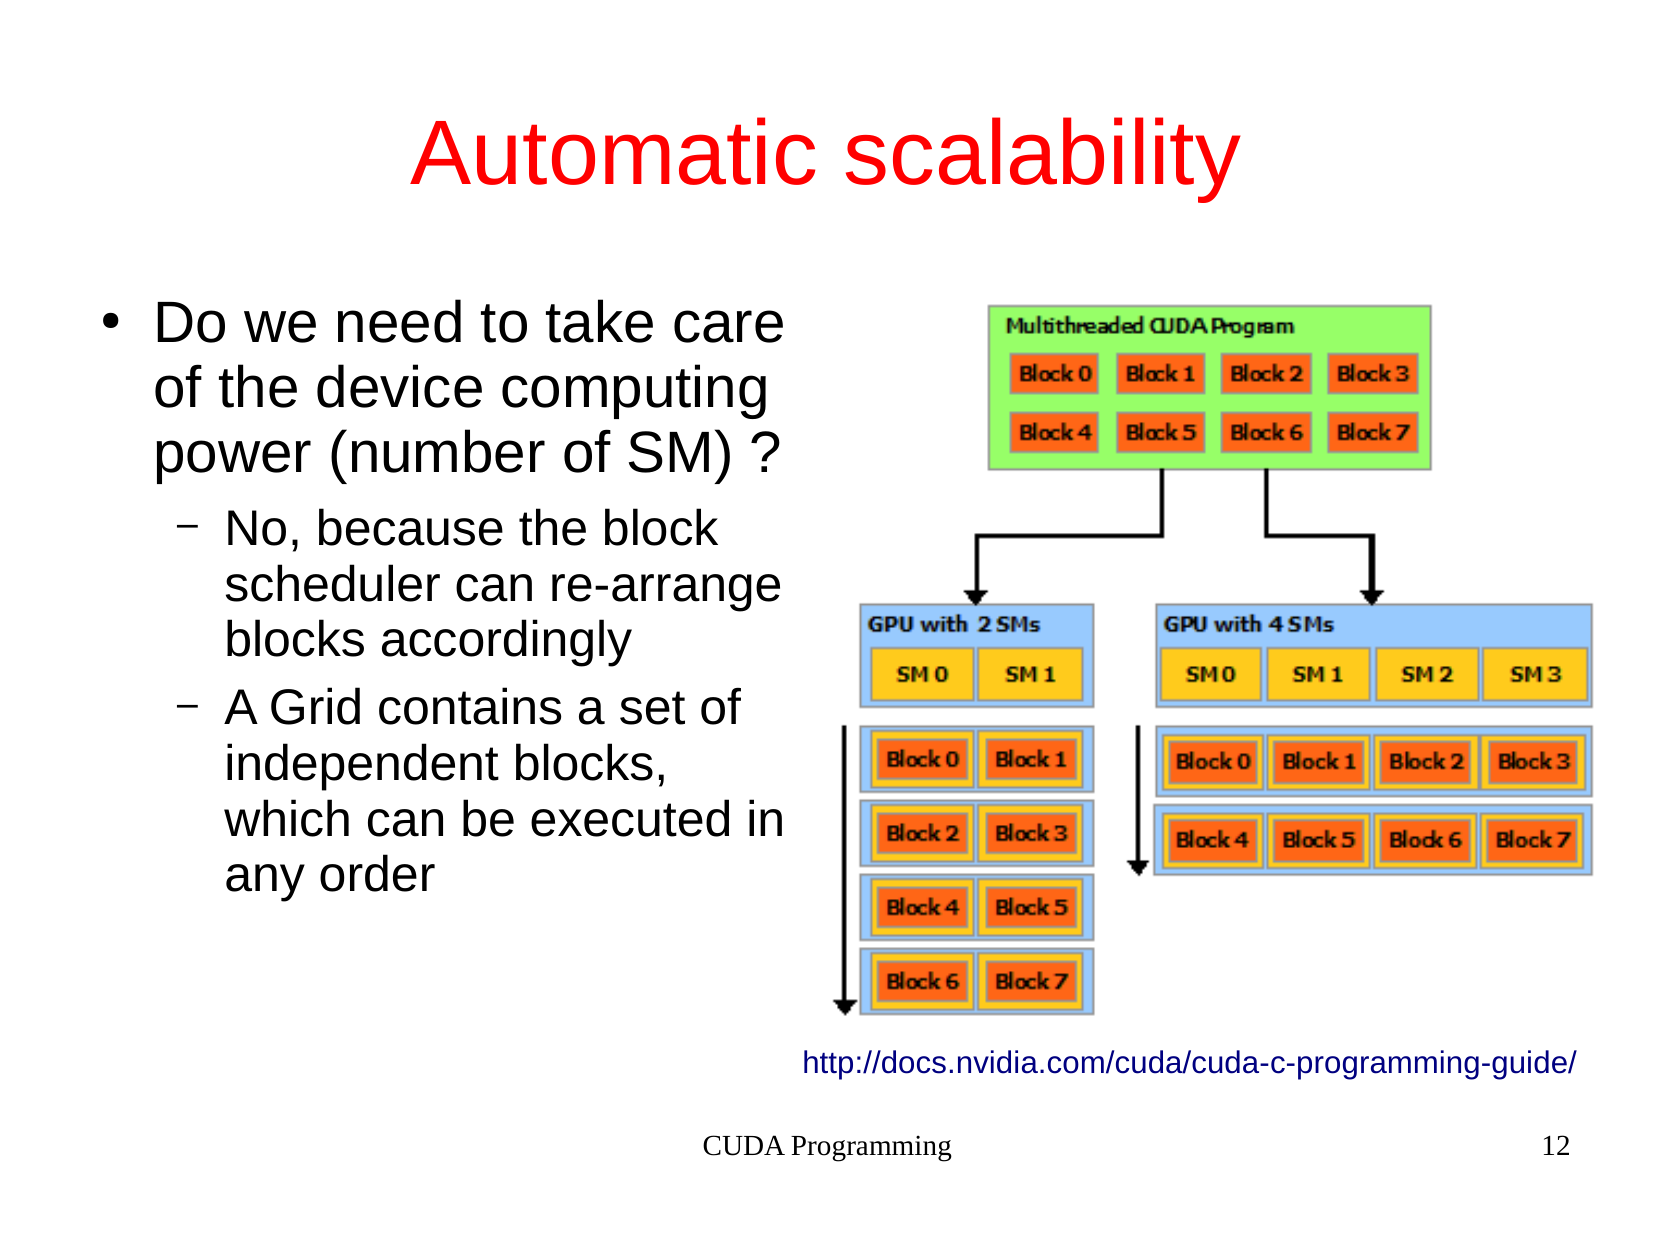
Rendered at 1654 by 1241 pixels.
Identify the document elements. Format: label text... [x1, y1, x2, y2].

list Do we need to take care of the device computing power (number of SM) ? No, because the block scheduler can re-arrange blocks accordingly A Grid contains a set of independent blocks, which can be executed in any order [82, 290, 809, 1109]
picture [809, 299, 1613, 1031]
text_box http://docs.nvidia.com/cuda/cuda-c-programming-guide/ [787, 1037, 1613, 1088]
title Automatic scalability [82, 49, 1571, 257]
